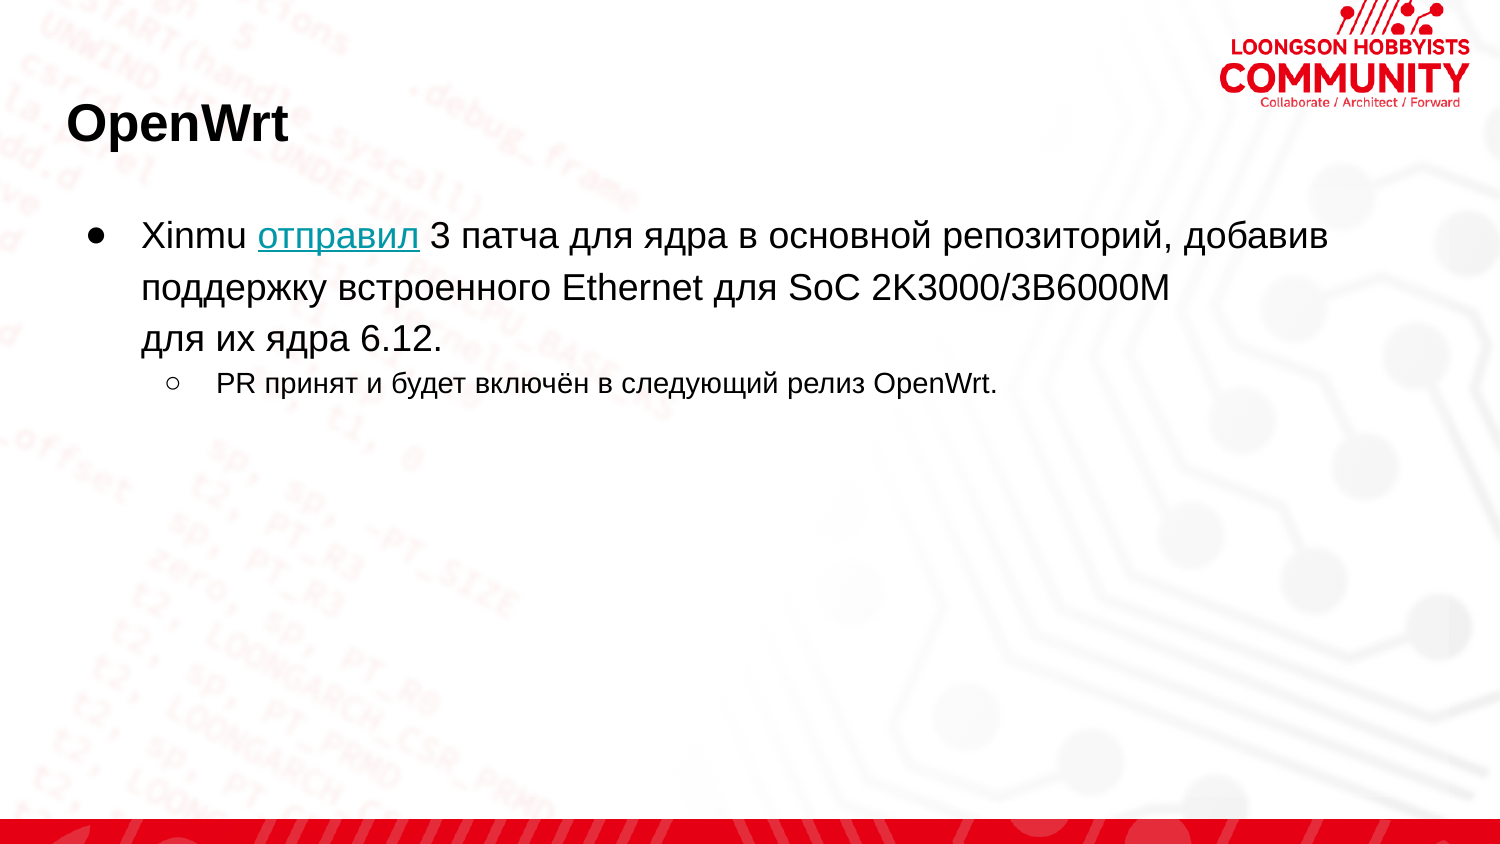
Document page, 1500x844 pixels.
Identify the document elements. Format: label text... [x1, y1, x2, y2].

list Xinmu отправил 3 патча для ядра в основной репозиторий, добавив поддержку встроенного Ethernet для SoC 2K3000/3B6000M для их ядра 6.12. PR принят и будет включён в следующий релиз OpenWrt. [51, 189, 1449, 797]
title OpenWrt [51, 72, 1449, 167]
picture [0, 0, 1500, 844]
